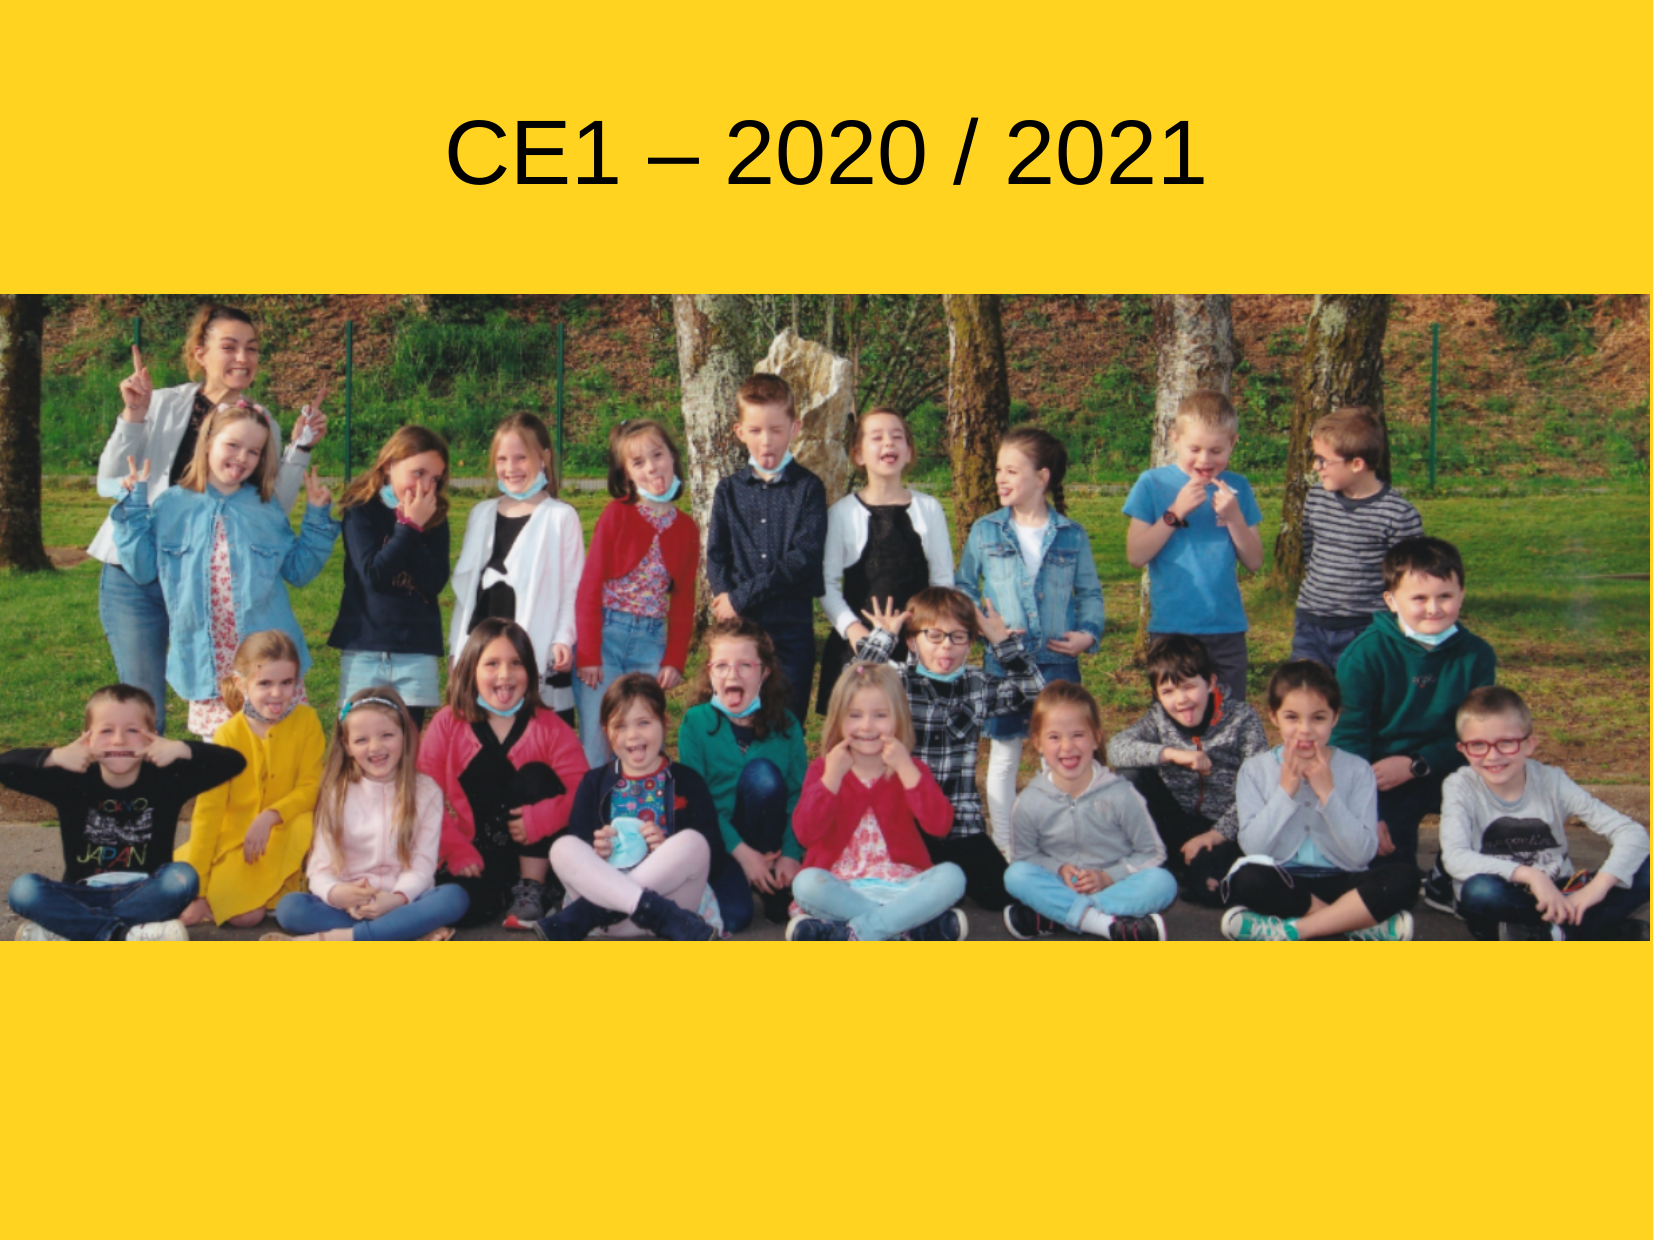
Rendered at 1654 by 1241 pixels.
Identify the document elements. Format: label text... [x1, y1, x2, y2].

title CE1 – 2020 / 2021 [82, 49, 1571, 257]
picture [0, 294, 1650, 942]
